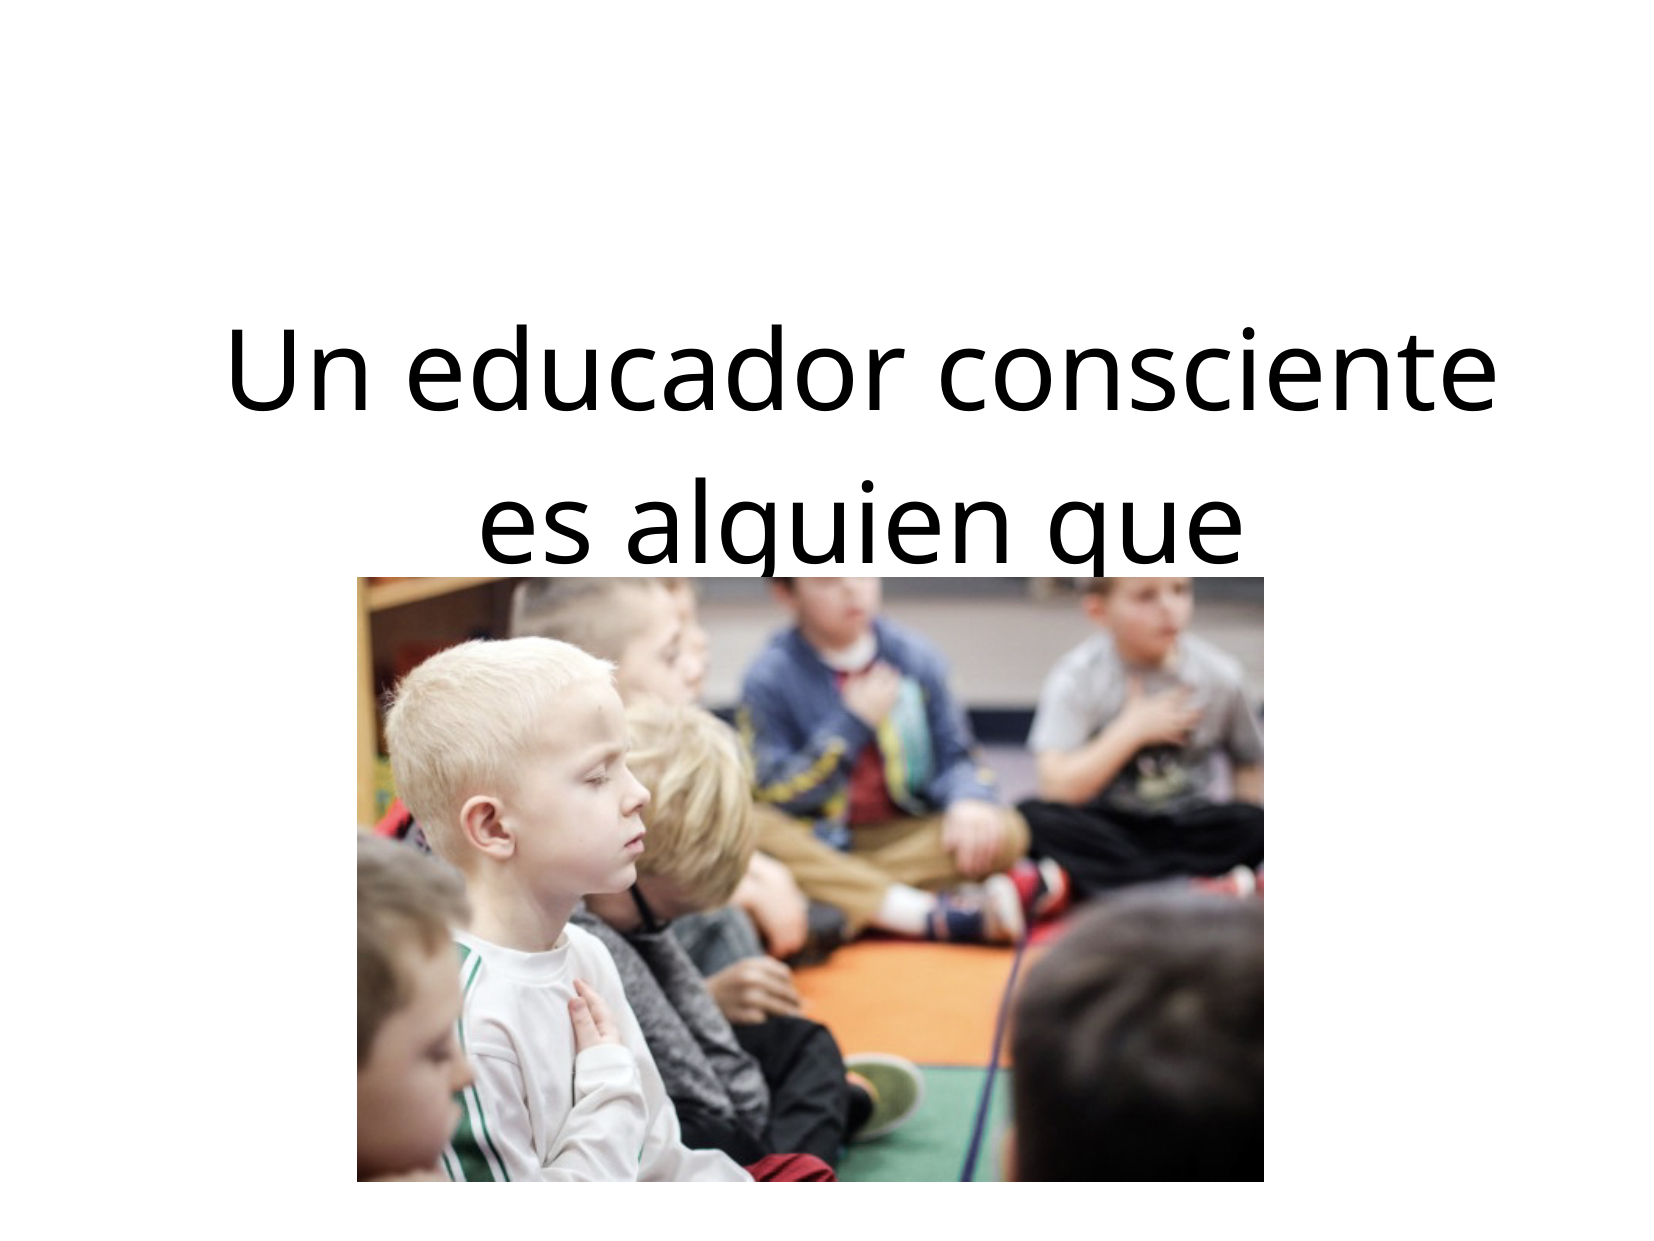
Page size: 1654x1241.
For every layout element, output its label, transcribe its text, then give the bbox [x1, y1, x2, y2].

picture [357, 577, 1264, 1182]
list Un educador consciente es alguien que …............................. [82, 290, 1571, 1109]
